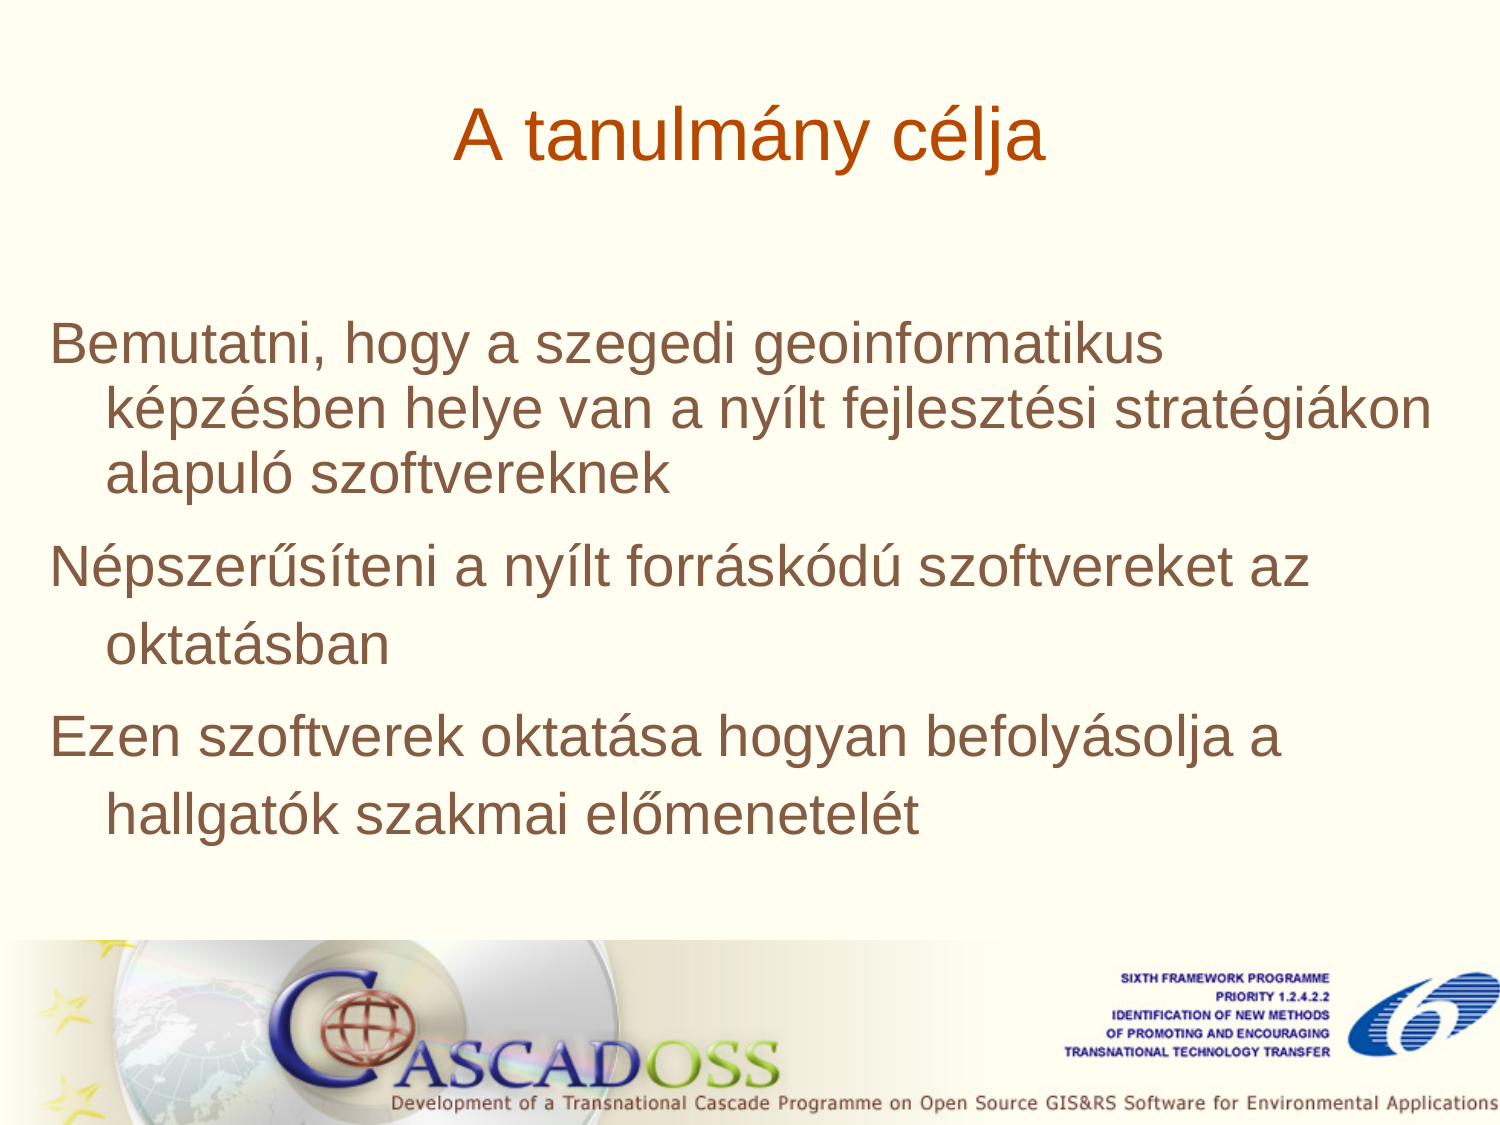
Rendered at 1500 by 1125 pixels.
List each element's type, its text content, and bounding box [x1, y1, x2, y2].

title A tanulmány célja [49, 37, 1451, 226]
picture [0, 940, 1500, 1125]
list Bemutatni, hogy a szegedi geoinformatikus képzésben helye van a nyílt fejlesztési stratégiákon alapuló szoftvereknek Népszerűsíteni a nyílt forráskódú szoftvereket az oktatásban Ezen szoftverek oktatása hogyan befolyásolja a hallgatók szakmai előmenetelét [49, 308, 1451, 1047]
